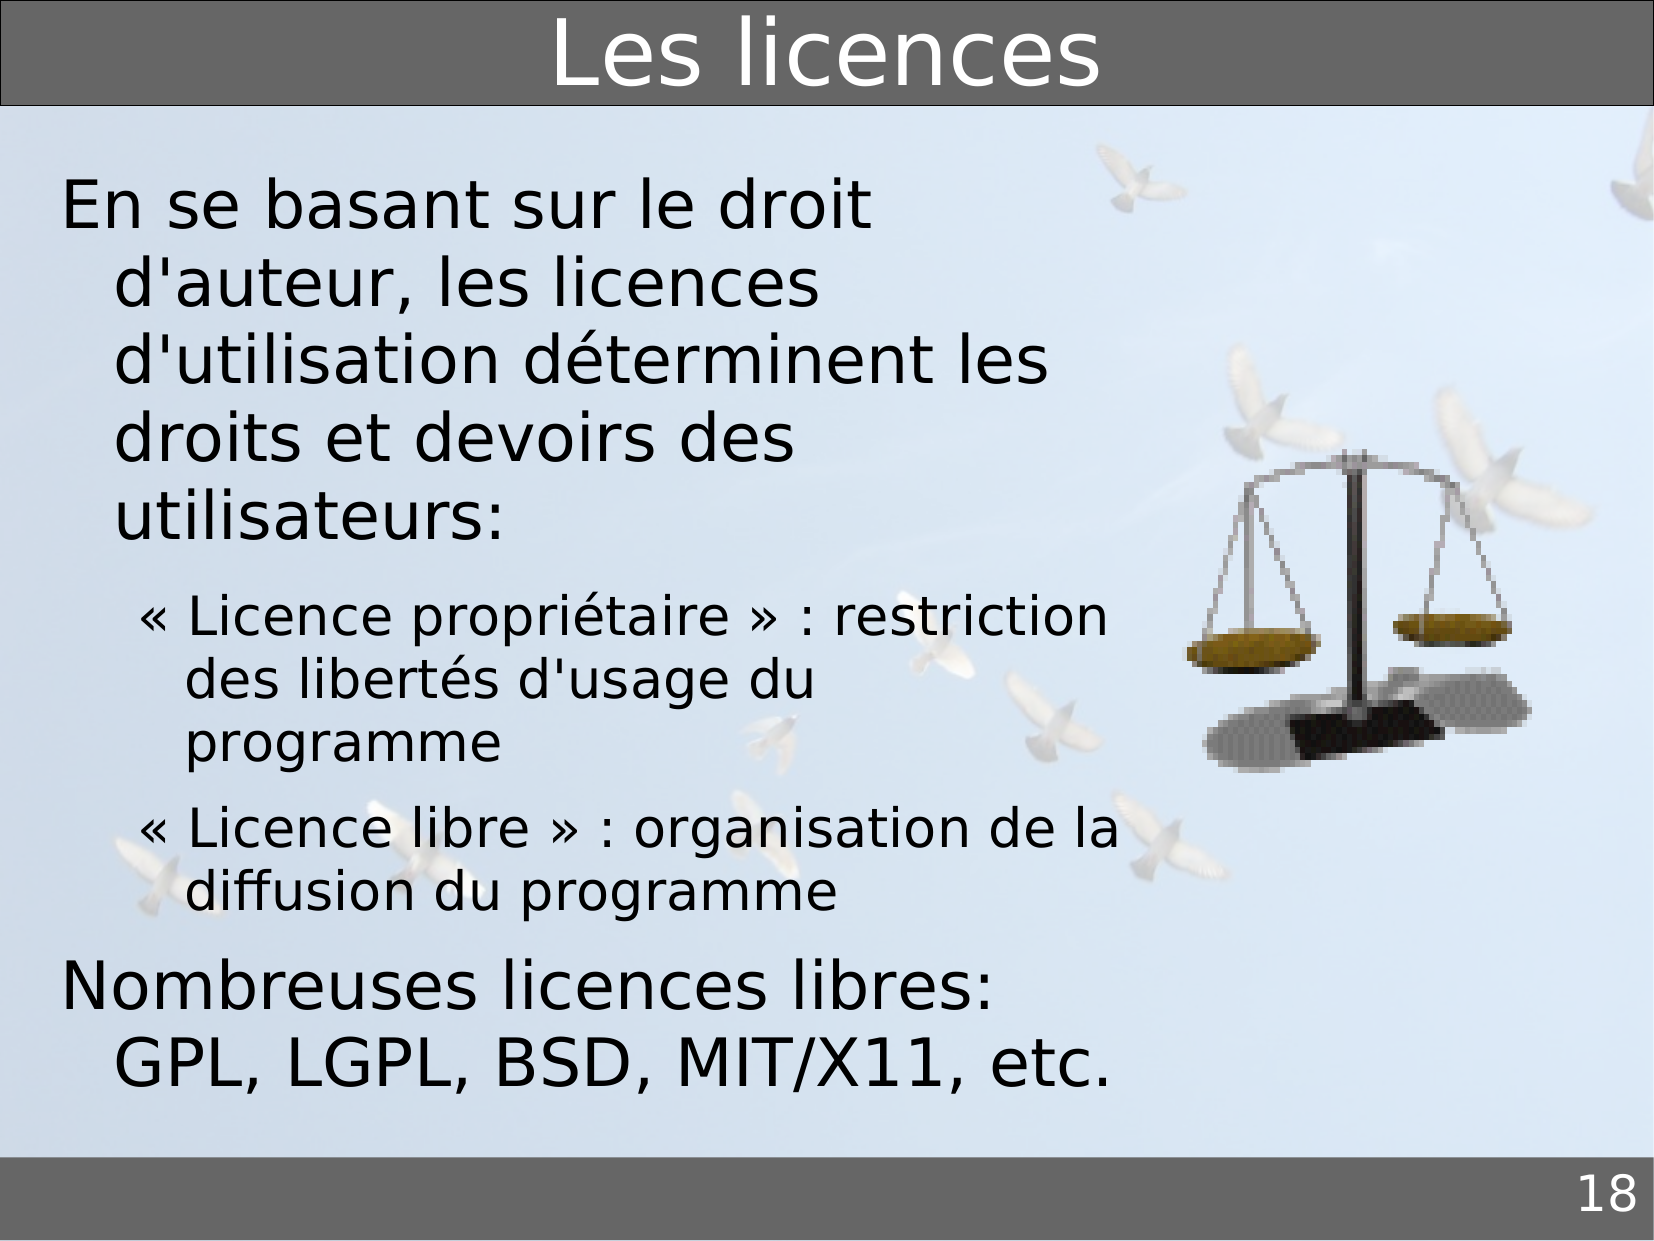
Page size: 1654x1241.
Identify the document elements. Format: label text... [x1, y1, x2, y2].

list En se basant sur le droit d'auteur, les licences d'utilisation déterminent les droits et devoirs des utilisateurs: « Licence propriétaire » : restriction des libertés d'usage du programme « Licence libre » : organisation de la diffusion du programme Nombreuses licences libres: GPL, LGPL, BSD, MIT/X11, etc. [42, 166, 1138, 1103]
title Les licences [0, 0, 1654, 108]
picture [1177, 436, 1538, 787]
